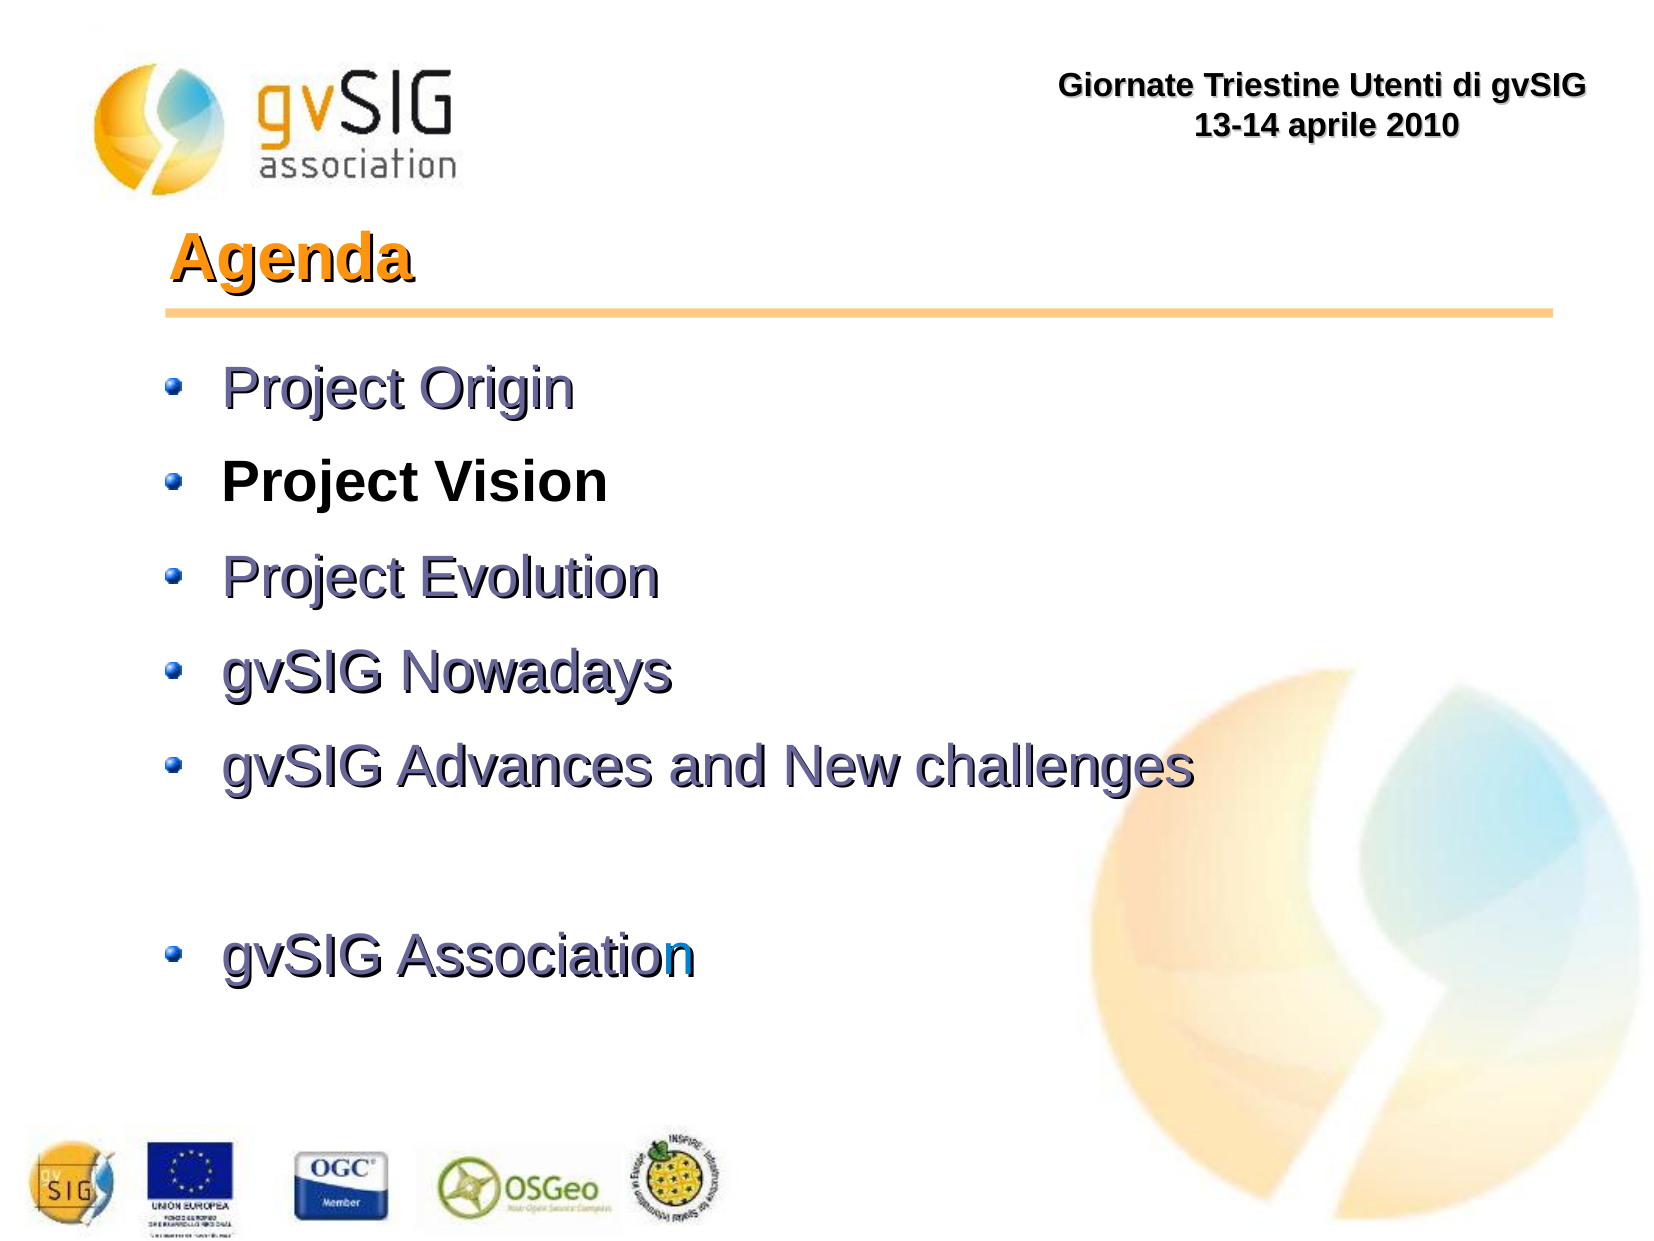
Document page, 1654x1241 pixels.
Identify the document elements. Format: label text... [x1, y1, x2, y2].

text_box Agenda [153, 211, 569, 302]
picture [1, 0, 1654, 1241]
list Project Origin Project Vision Project Evolution gvSIG Nowadays gvSIG Advances and New challenges gvSIG Association [165, 354, 1359, 911]
